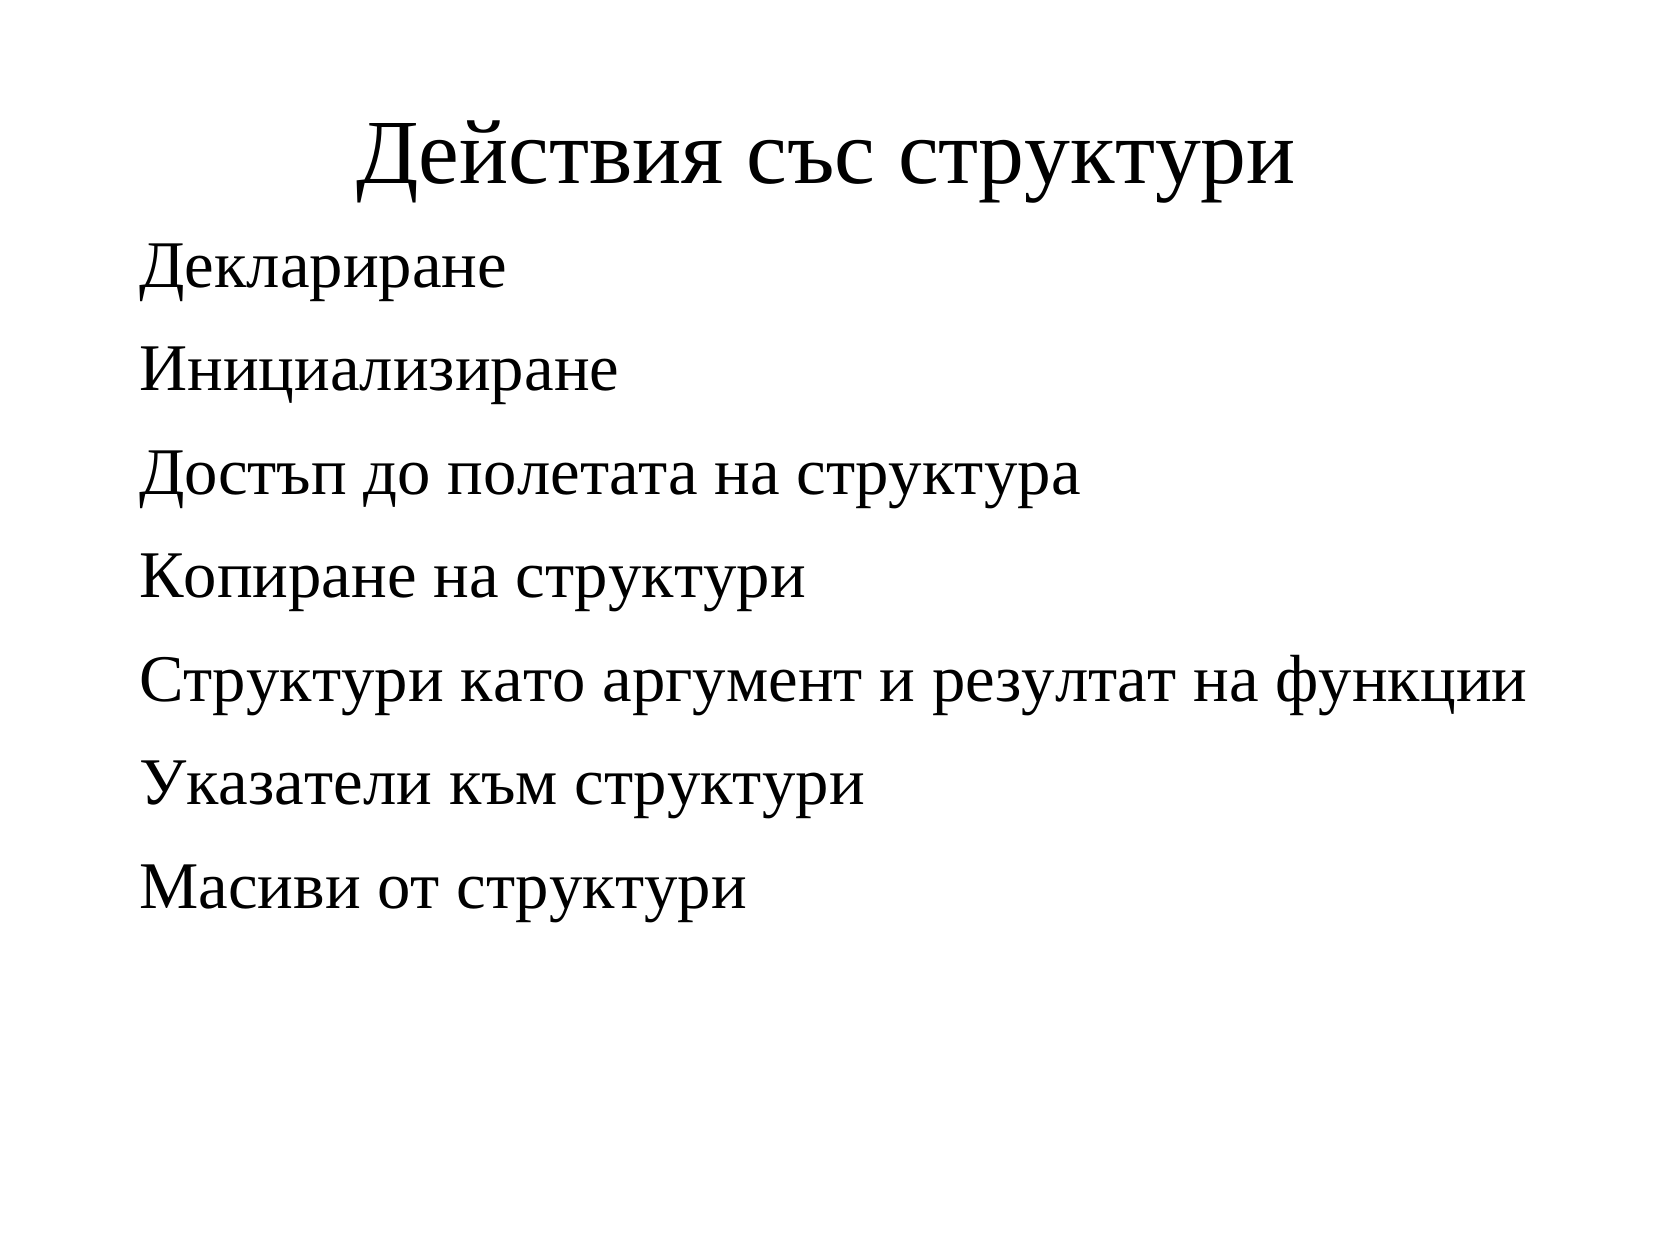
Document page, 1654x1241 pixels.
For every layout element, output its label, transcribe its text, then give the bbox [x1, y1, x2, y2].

title Действия със структури [82, 49, 1571, 257]
list Деклариране Инициализиране Достъп до полетата на структура Копиране на структури Структури като аргумент и резултат на функции Указатели към структури Масиви от структури [121, 227, 1622, 1038]
